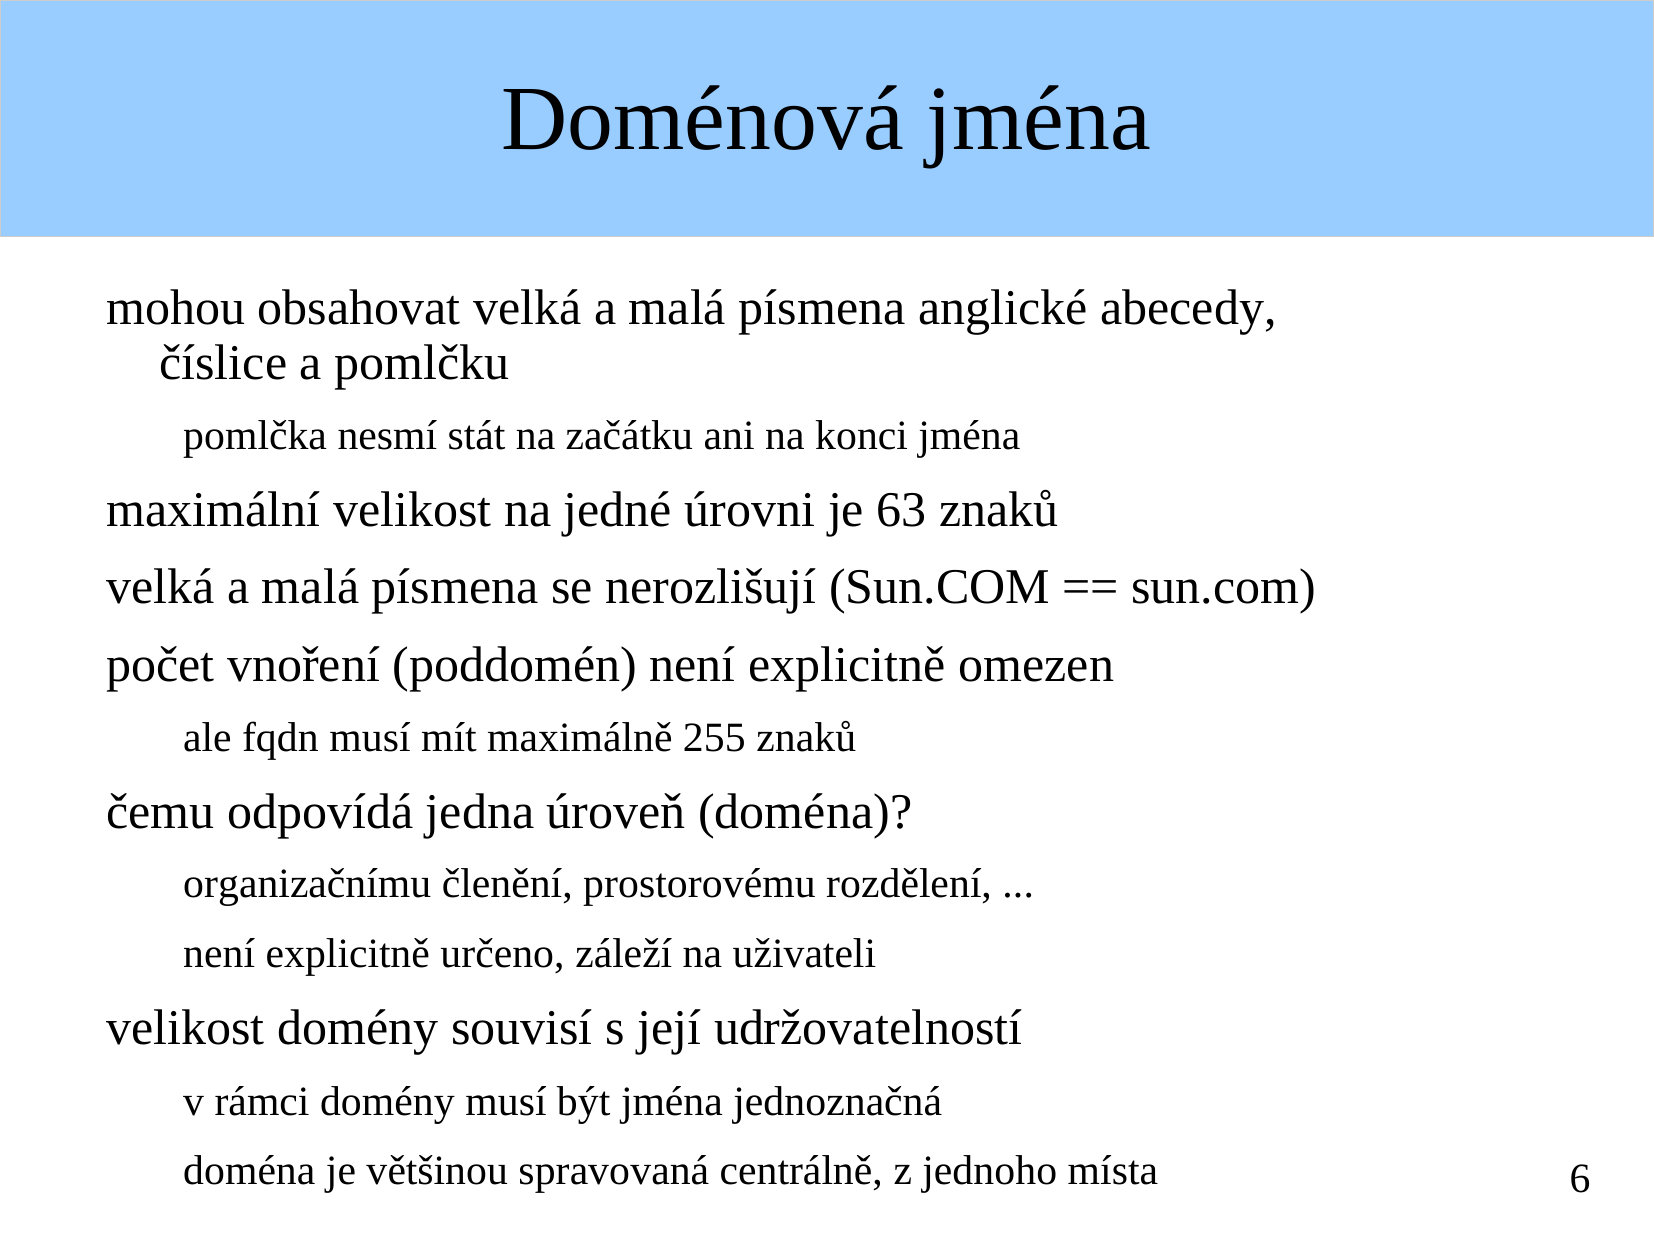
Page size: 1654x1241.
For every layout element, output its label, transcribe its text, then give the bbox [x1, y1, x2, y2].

title Doménová jména [0, 0, 1654, 237]
list mohou obsahovat velká a malá písmena anglické abecedy, číslice a pomlčku pomlčka nesmí stát na začátku ani na konci jména maximální velikost na jedné úrovni je 63 znaků velká a malá písmena se nerozlišují (Sun.COM == sun.com) počet vnoření (poddomén) není explicitně omezen ale fqdn musí mít maximálně 255 znaků čemu odpovídá jedna úroveň (doména)? organizačnímu členění, prostorovému rozdělení, ... není explicitně určeno, záleží na uživateli velikost domény souvisí s její udržovatelností v rámci domény musí být jména jednoznačná doména je většinou spravovaná centrálně, z jednoho místa [88, 279, 1565, 1194]
